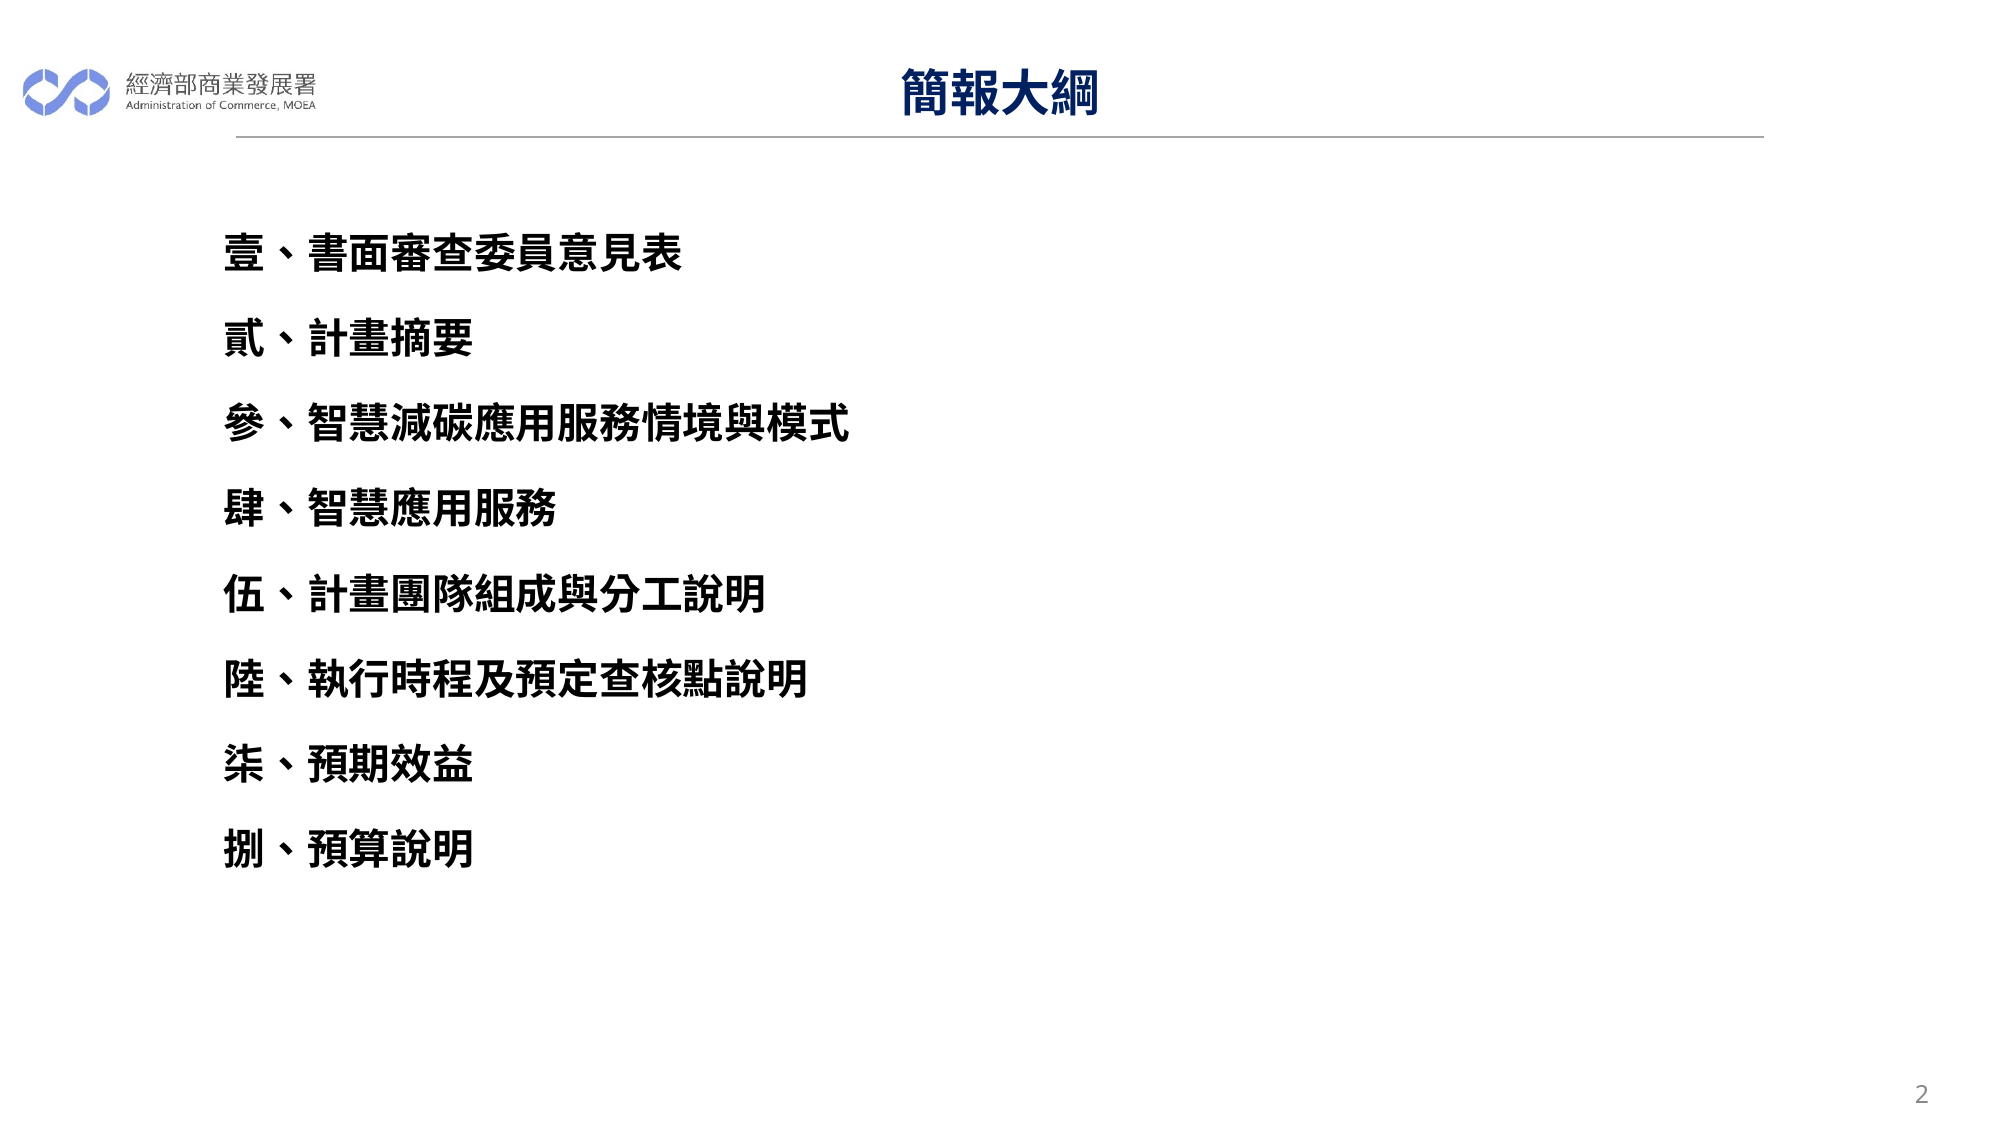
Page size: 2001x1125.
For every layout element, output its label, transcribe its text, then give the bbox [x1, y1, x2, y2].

text_box 壹、書面審查委員意見表 貳、計畫摘要 參、智慧減碳應用服務情境與模式 肆、智慧應用服務 伍、計畫團隊組成與分工說明 陸、執行時程及預定查核點說明 柒、預期效益 捌、預算說明 [208, 184, 1816, 1047]
title 簡報大綱 [338, 46, 1662, 136]
text_box ‹#› [1899, 1065, 2000, 1125]
